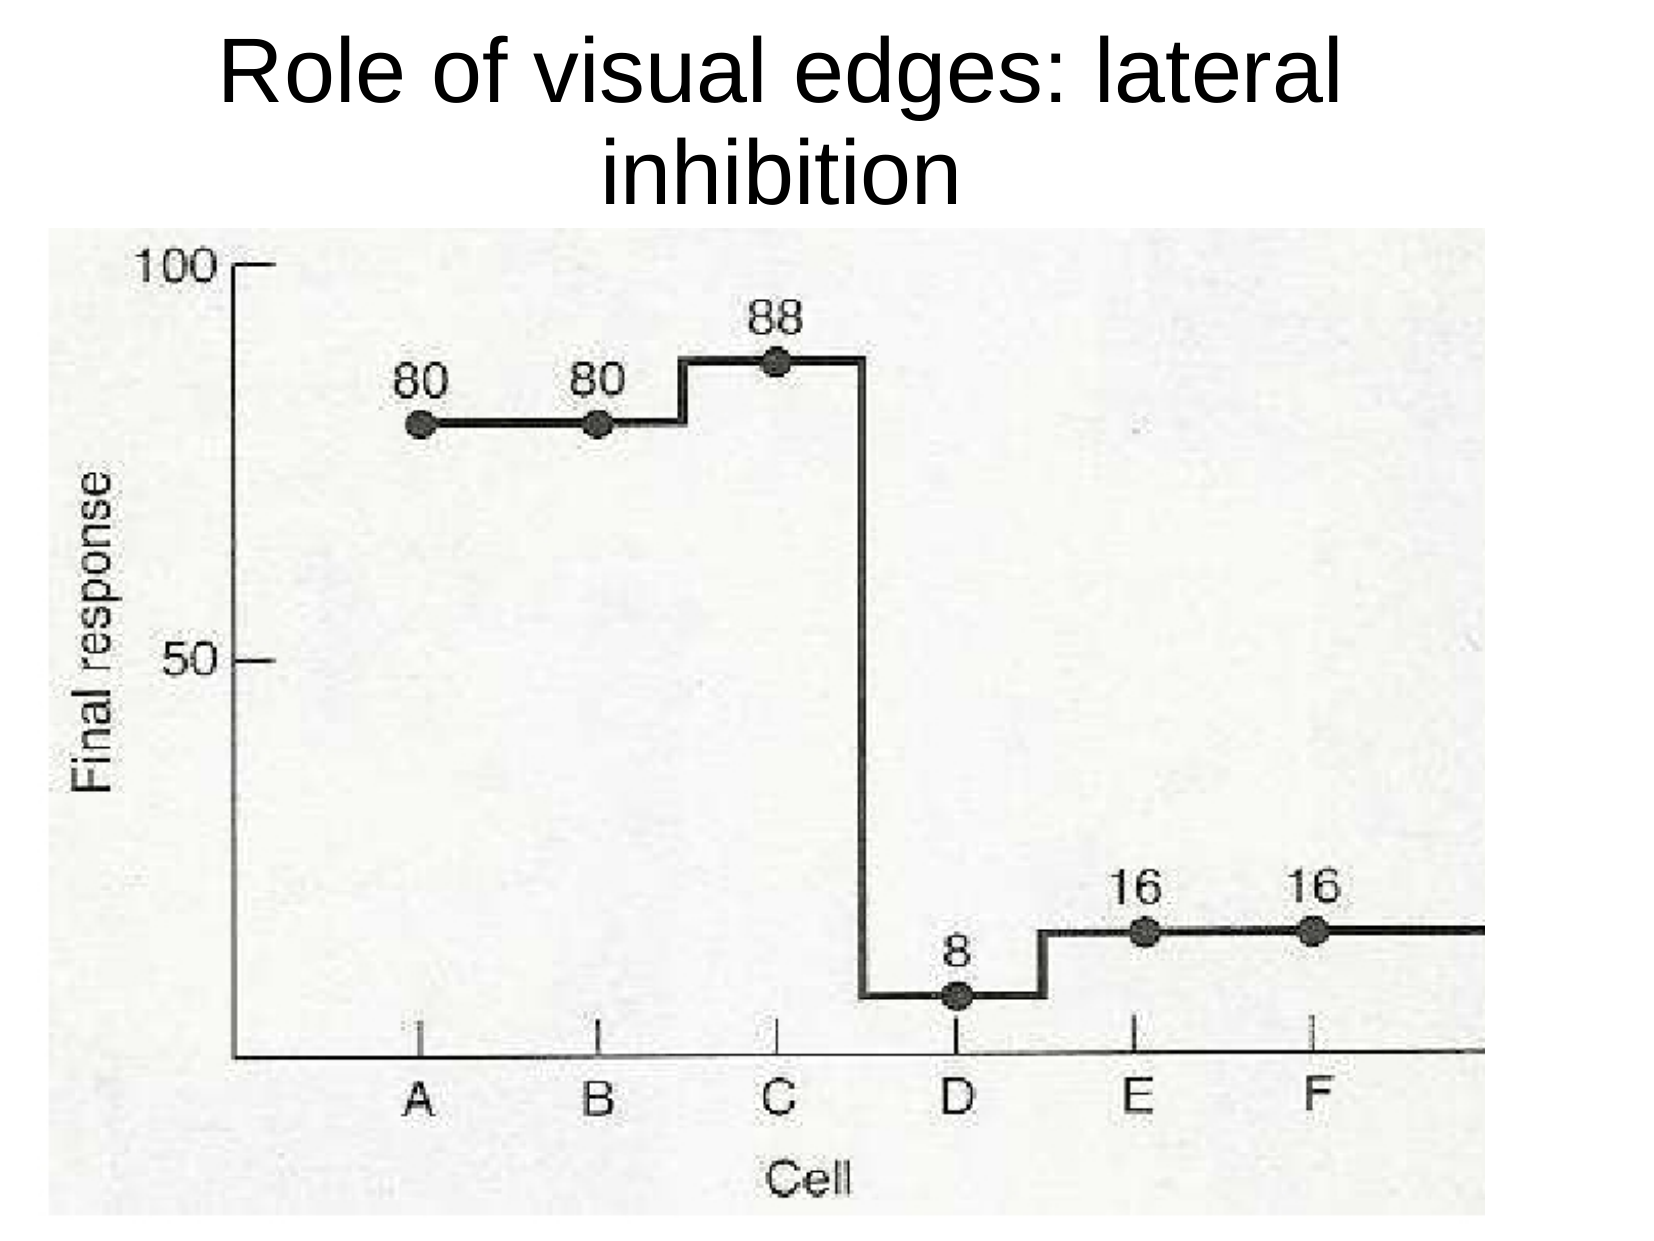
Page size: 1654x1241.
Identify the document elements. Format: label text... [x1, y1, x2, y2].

picture [37, 228, 1485, 1241]
title Role of visual edges: lateral inhibition [37, 18, 1526, 226]
